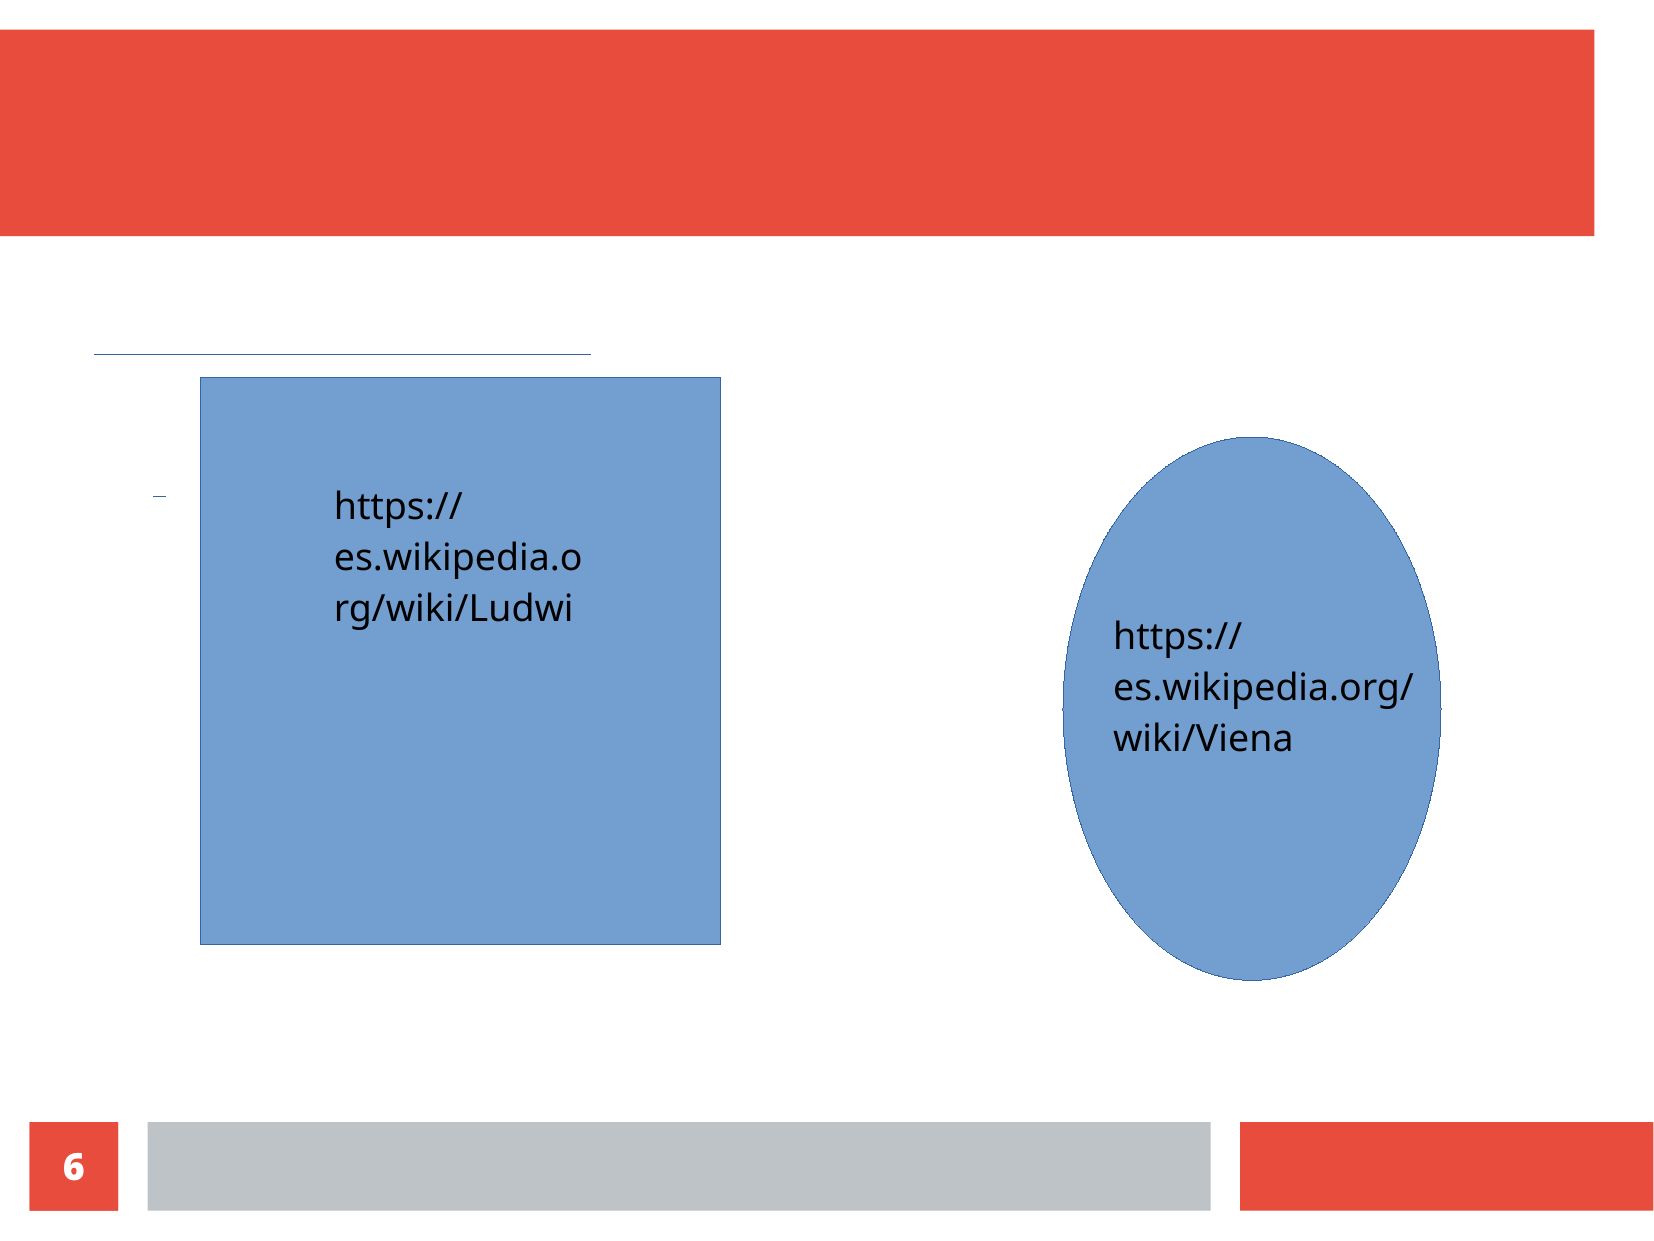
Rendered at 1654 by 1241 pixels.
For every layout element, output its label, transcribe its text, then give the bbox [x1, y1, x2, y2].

text_box [1062, 437, 1441, 981]
text_box https://es.wikipedia.org/wiki/Ludwi [318, 472, 603, 772]
text_box [200, 377, 721, 945]
text_box https://es.wikipedia.org/wiki/Viena [1098, 602, 1441, 712]
